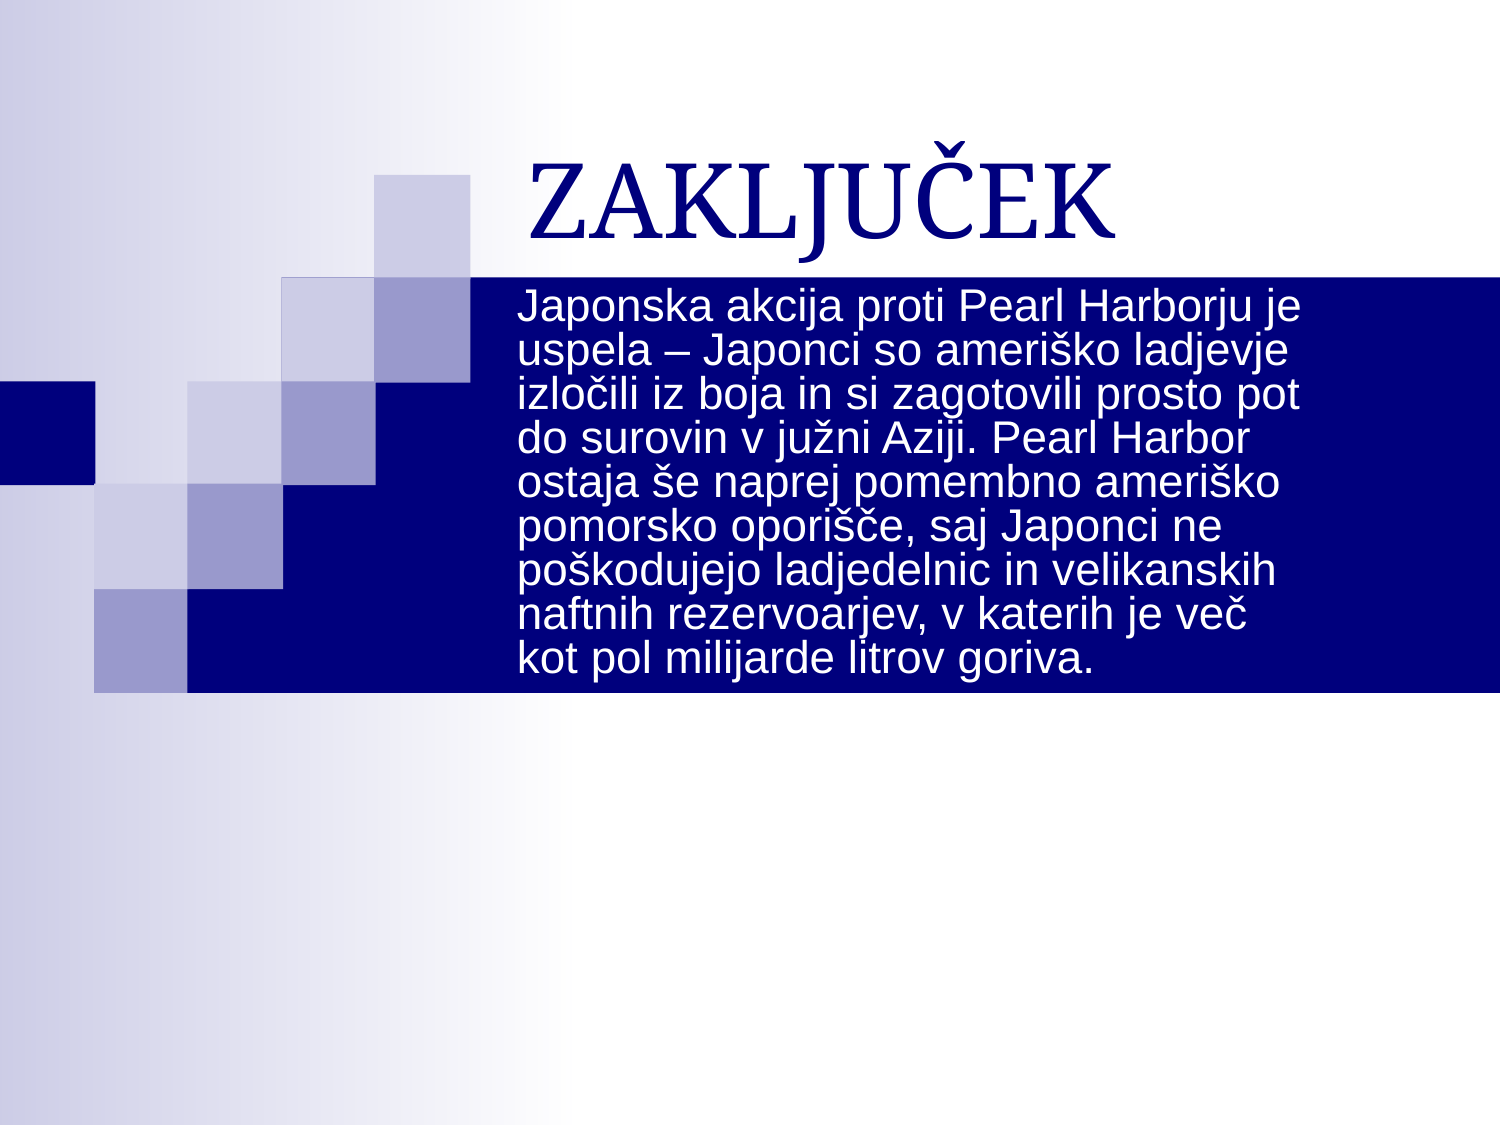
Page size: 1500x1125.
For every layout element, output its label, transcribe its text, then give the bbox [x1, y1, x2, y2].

subtitle Japonska akcija proti Pearl Harborju je uspela – Japonci so ameriško ladjevje izločili iz boja in si zagotovili prosto pot do surovin v južni Aziji. Pearl Harbor ostaja še naprej pomembno ameriško pomorsko oporišče, saj Japonci ne poškodujejo ladjedelnic in velikanskih naftnih rezervoarjev, v katerih je več kot pol milijarde litrov goriva. [501, 278, 1336, 669]
title ZAKLJUČEK [512, 78, 1500, 441]
